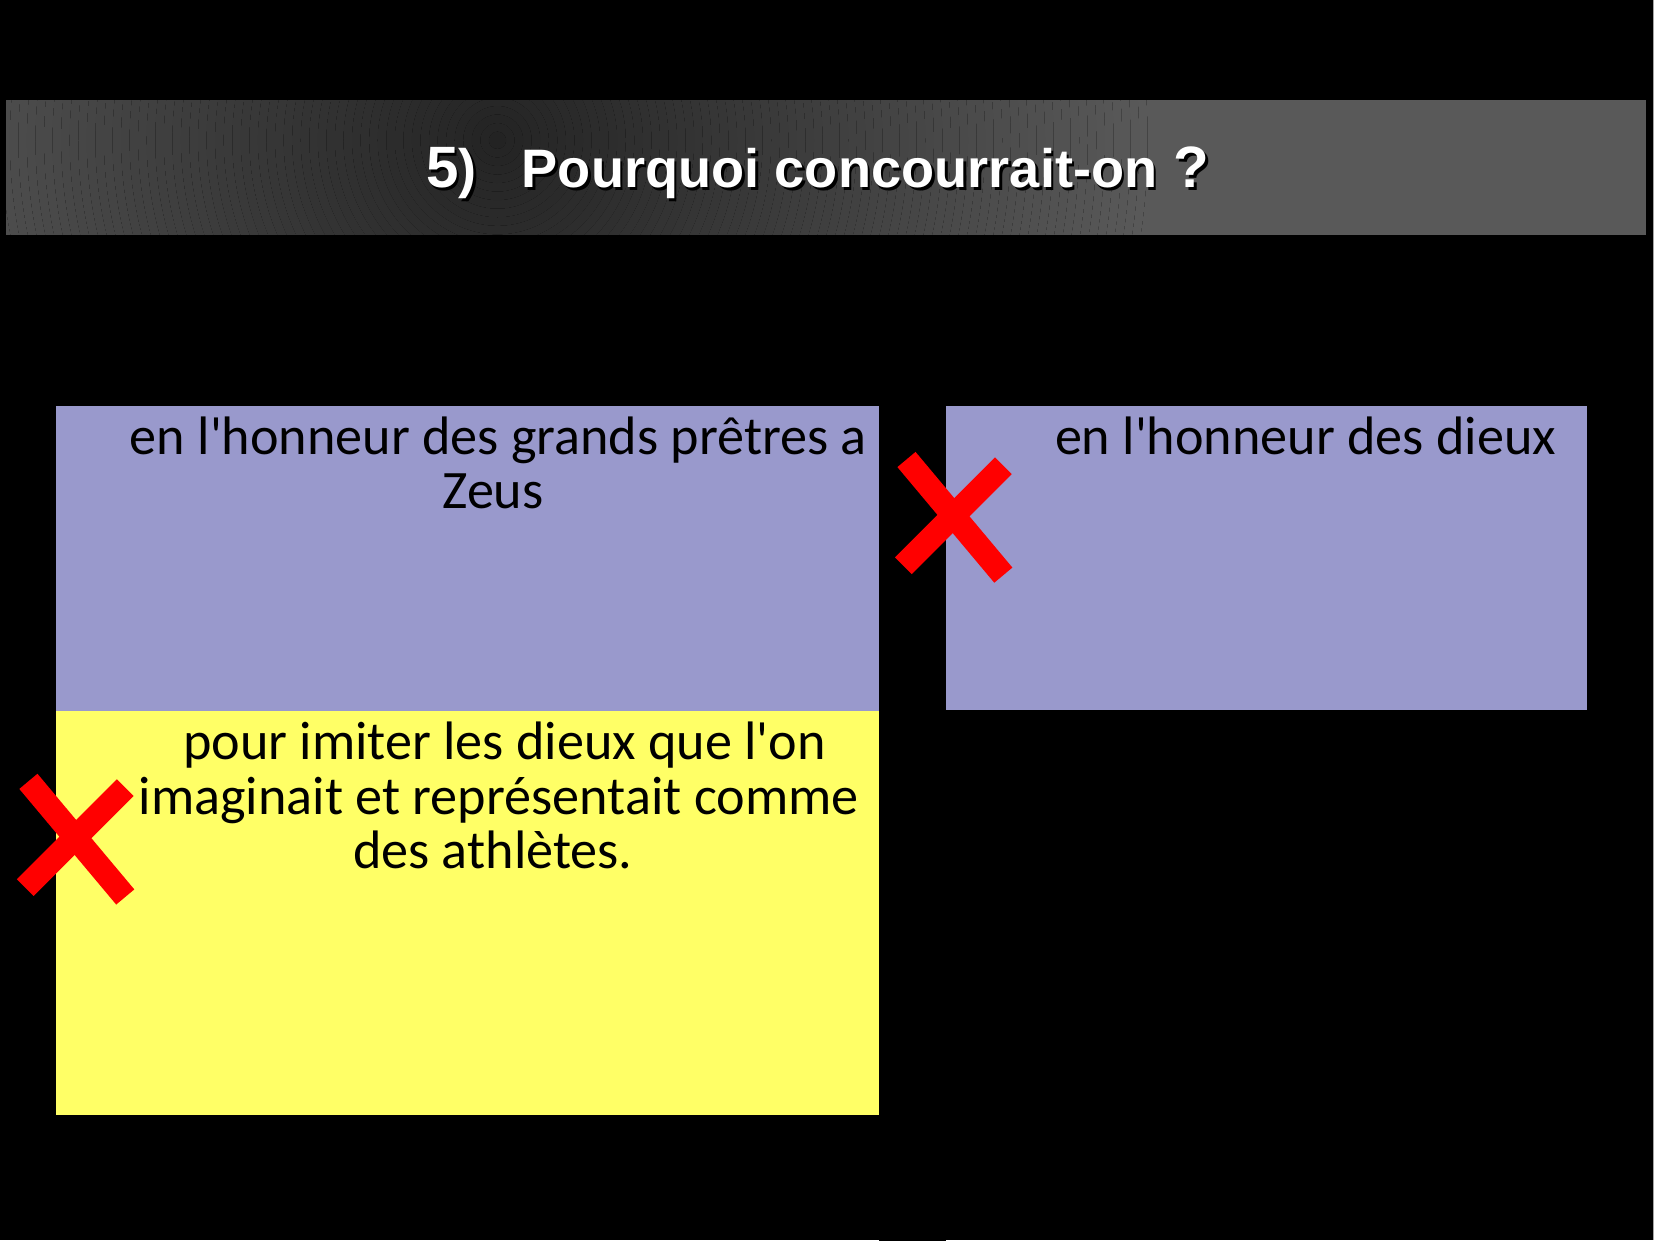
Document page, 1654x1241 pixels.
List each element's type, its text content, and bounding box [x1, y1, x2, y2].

table_cell [1024, 711, 1587, 721]
table_cell [935, 711, 1024, 721]
table_header [935, 406, 1024, 711]
table_header en l'honneur des grands prêtres a Zeus [109, 406, 889, 711]
table_header [56, 406, 109, 711]
text_box [890, 391, 1641, 1241]
table_cell [56, 711, 109, 819]
table_cell pour imiter les dieux que l'on imaginait et représentait comme des athlètes. [109, 711, 889, 1115]
table_cell [56, 856, 109, 1115]
table_header en l'honneur des dieux [1024, 406, 1587, 711]
text_box 5) Pourquoi concourrait-on ? [5, 99, 1647, 236]
table_cell [93, 822, 109, 857]
